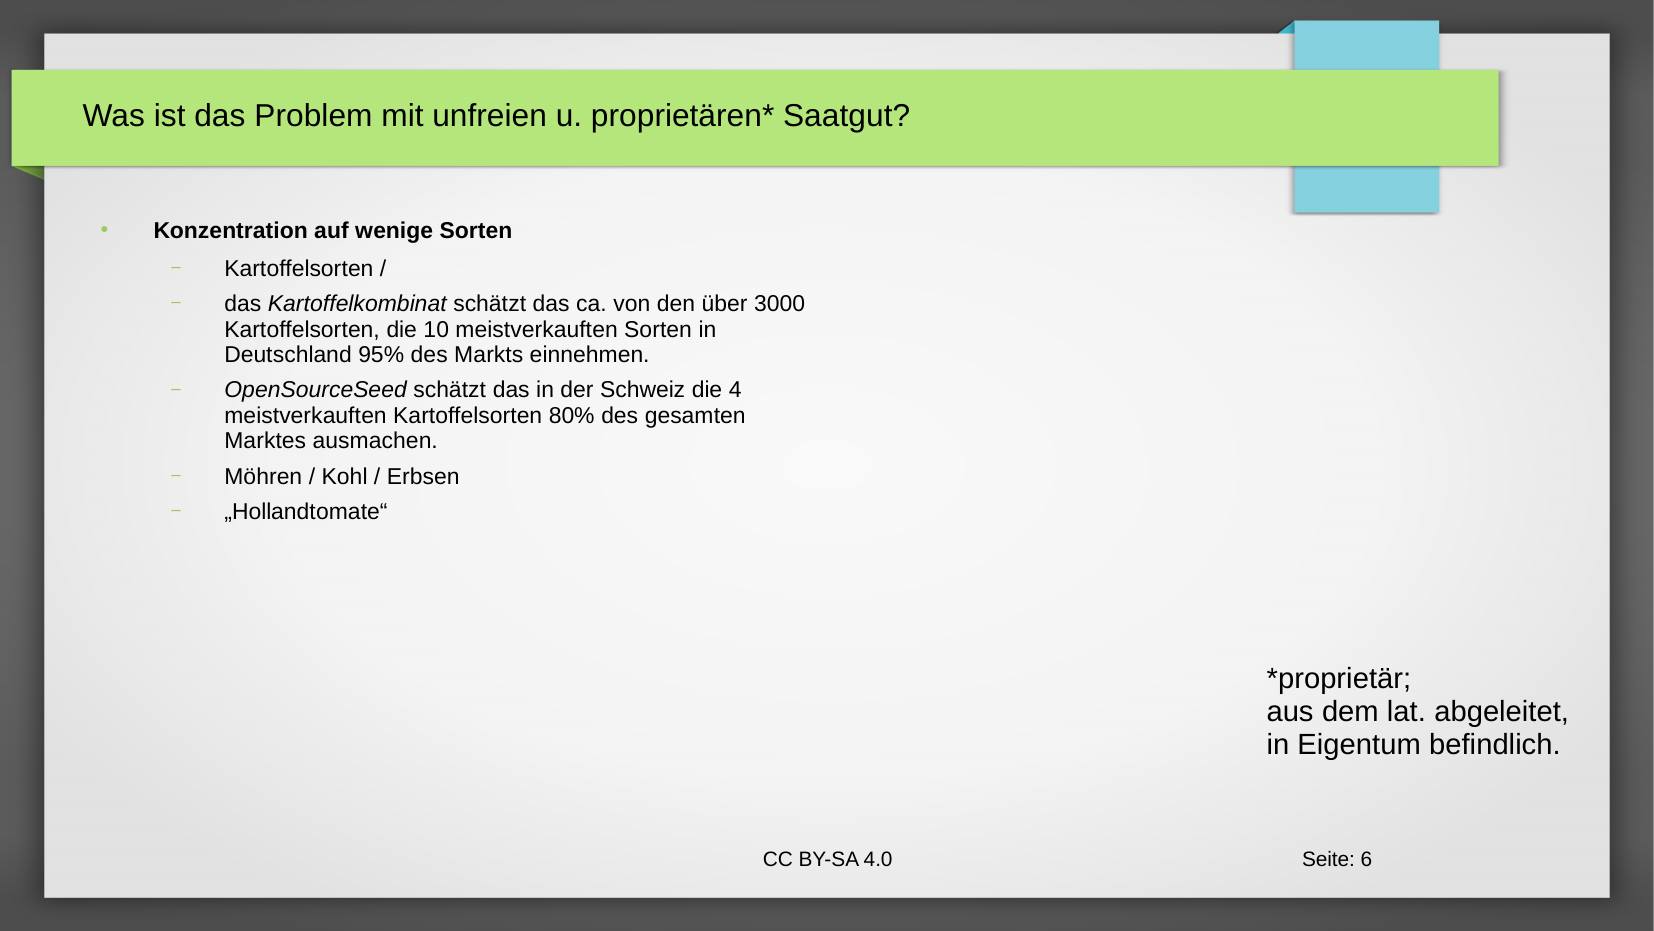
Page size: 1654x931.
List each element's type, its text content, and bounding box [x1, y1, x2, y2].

picture [0, 0, 1654, 931]
text_box *proprietär; aus dem lat. abgeleitet, in Eigentum befindlich. [1251, 590, 1595, 768]
list Konzentration auf wenige Sorten Kartoffelsorten / das Kartoffelkombinat schätzt das ca. von den über 3000 Kartoffelsorten, die 10 meistverkauften Sorten in Deutschland 95% des Markts einnehmen. OpenSourceSeed schätzt das in der Schweiz die 4 meistverkauften Kartoffelsorten 80% des gesamten Marktes ausmachen. Möhren / Kohl / Erbsen „Hollandtomate“ [82, 217, 809, 532]
title Was ist das Problem mit unfreien u. proprietären* Saatgut? [82, 97, 1264, 133]
